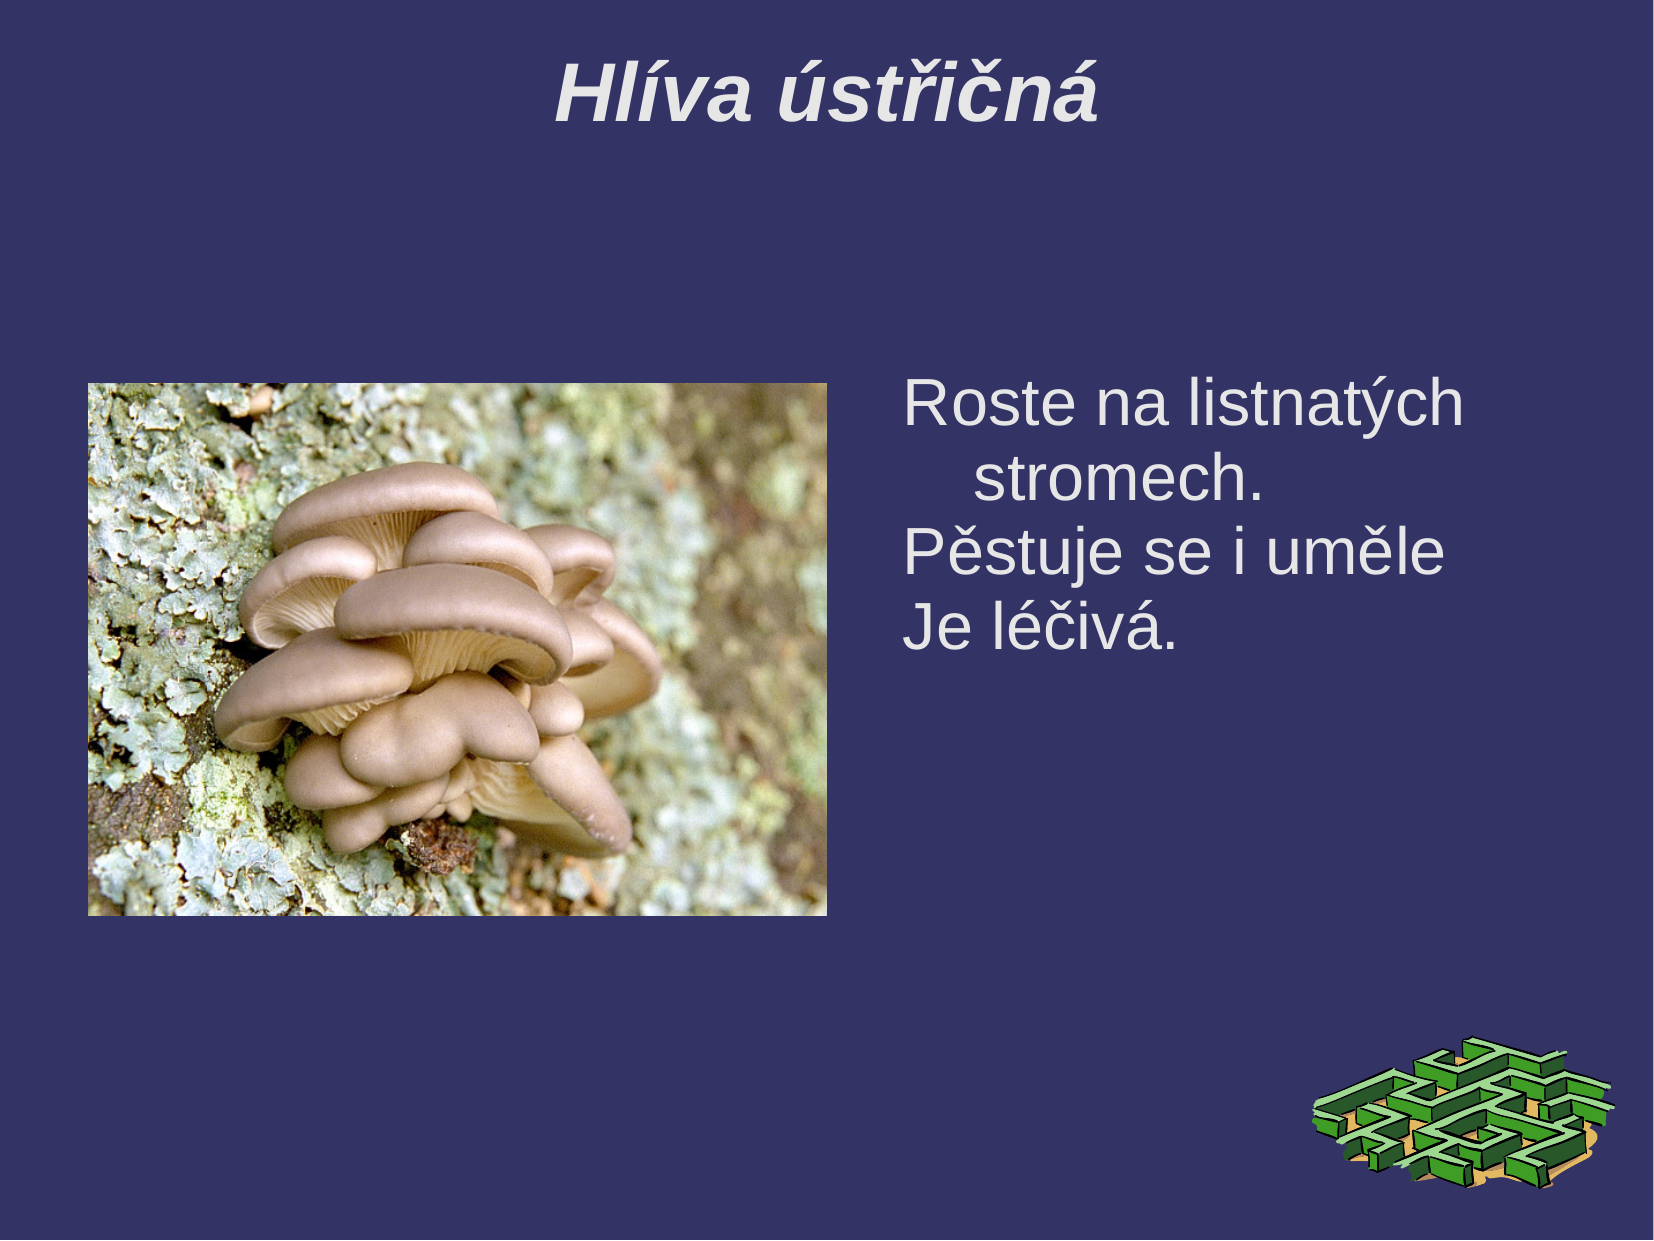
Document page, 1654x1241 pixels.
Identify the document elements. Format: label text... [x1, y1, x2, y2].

list Roste na listnatých stromech. Pěstuje se i uměle Je léčivá. [891, 364, 1570, 1147]
picture [88, 383, 827, 916]
title Hlíva ústřičná [121, 0, 1534, 187]
